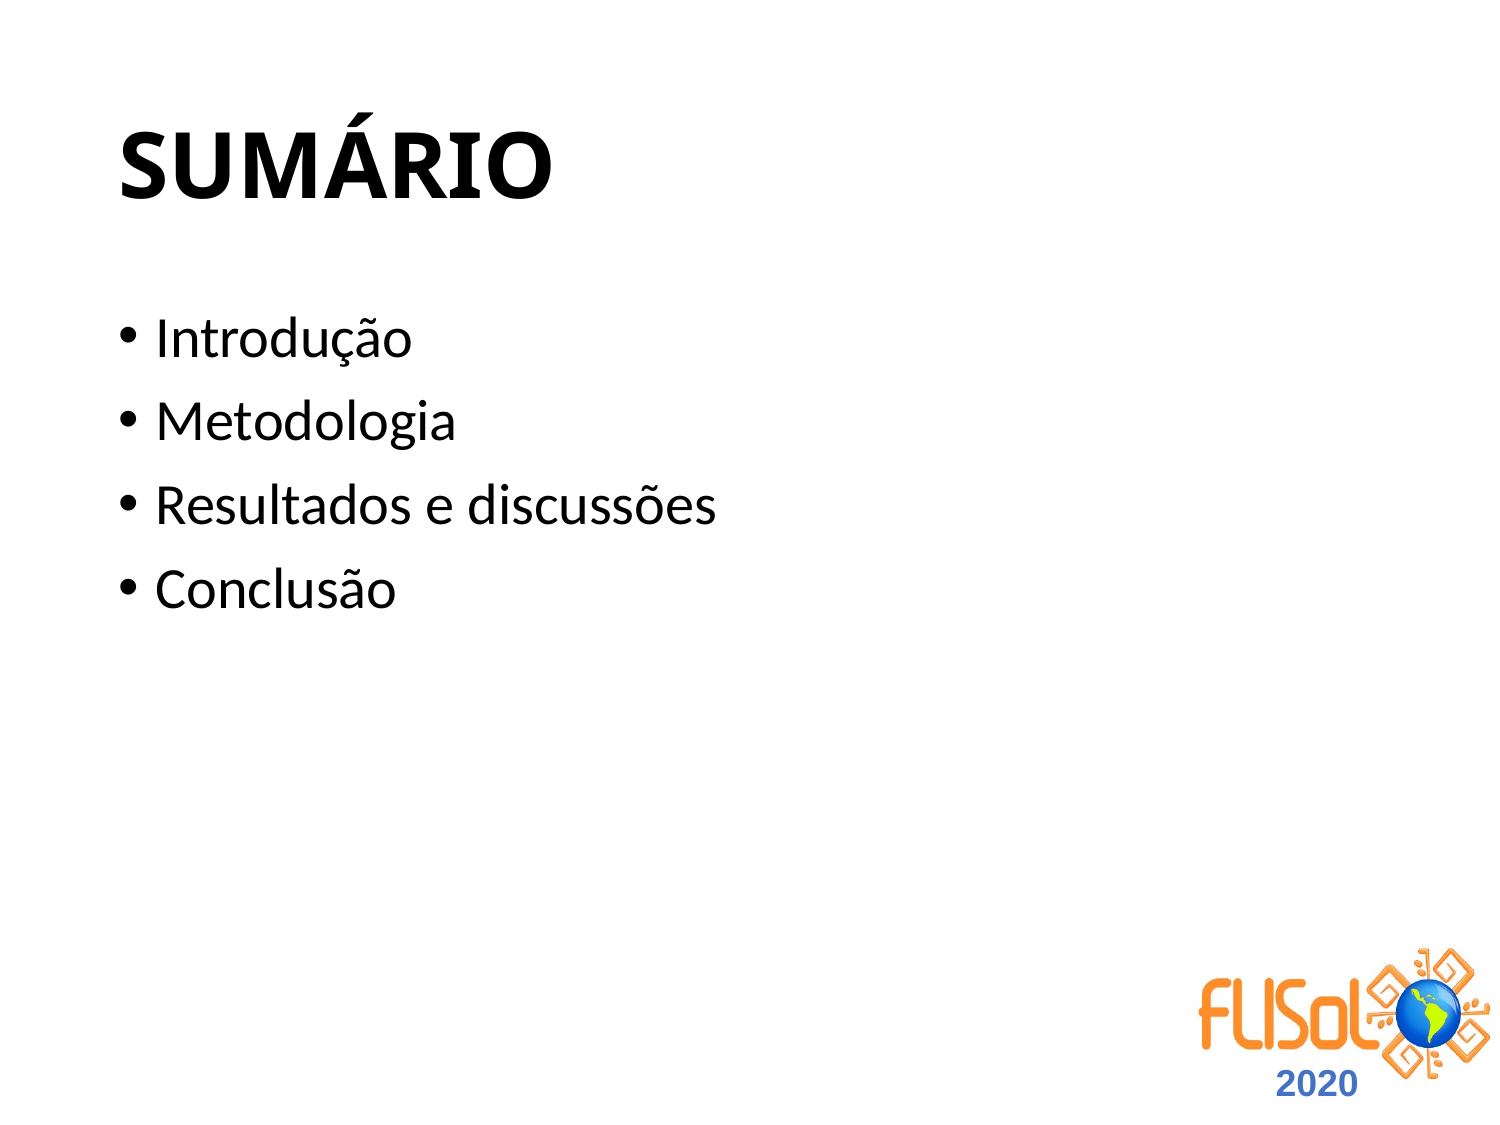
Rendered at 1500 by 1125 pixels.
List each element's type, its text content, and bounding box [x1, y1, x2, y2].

title SUMÁRIO [103, 59, 1397, 278]
list Introdução Metodologia Resultados e discussões Conclusão [103, 299, 1397, 1014]
